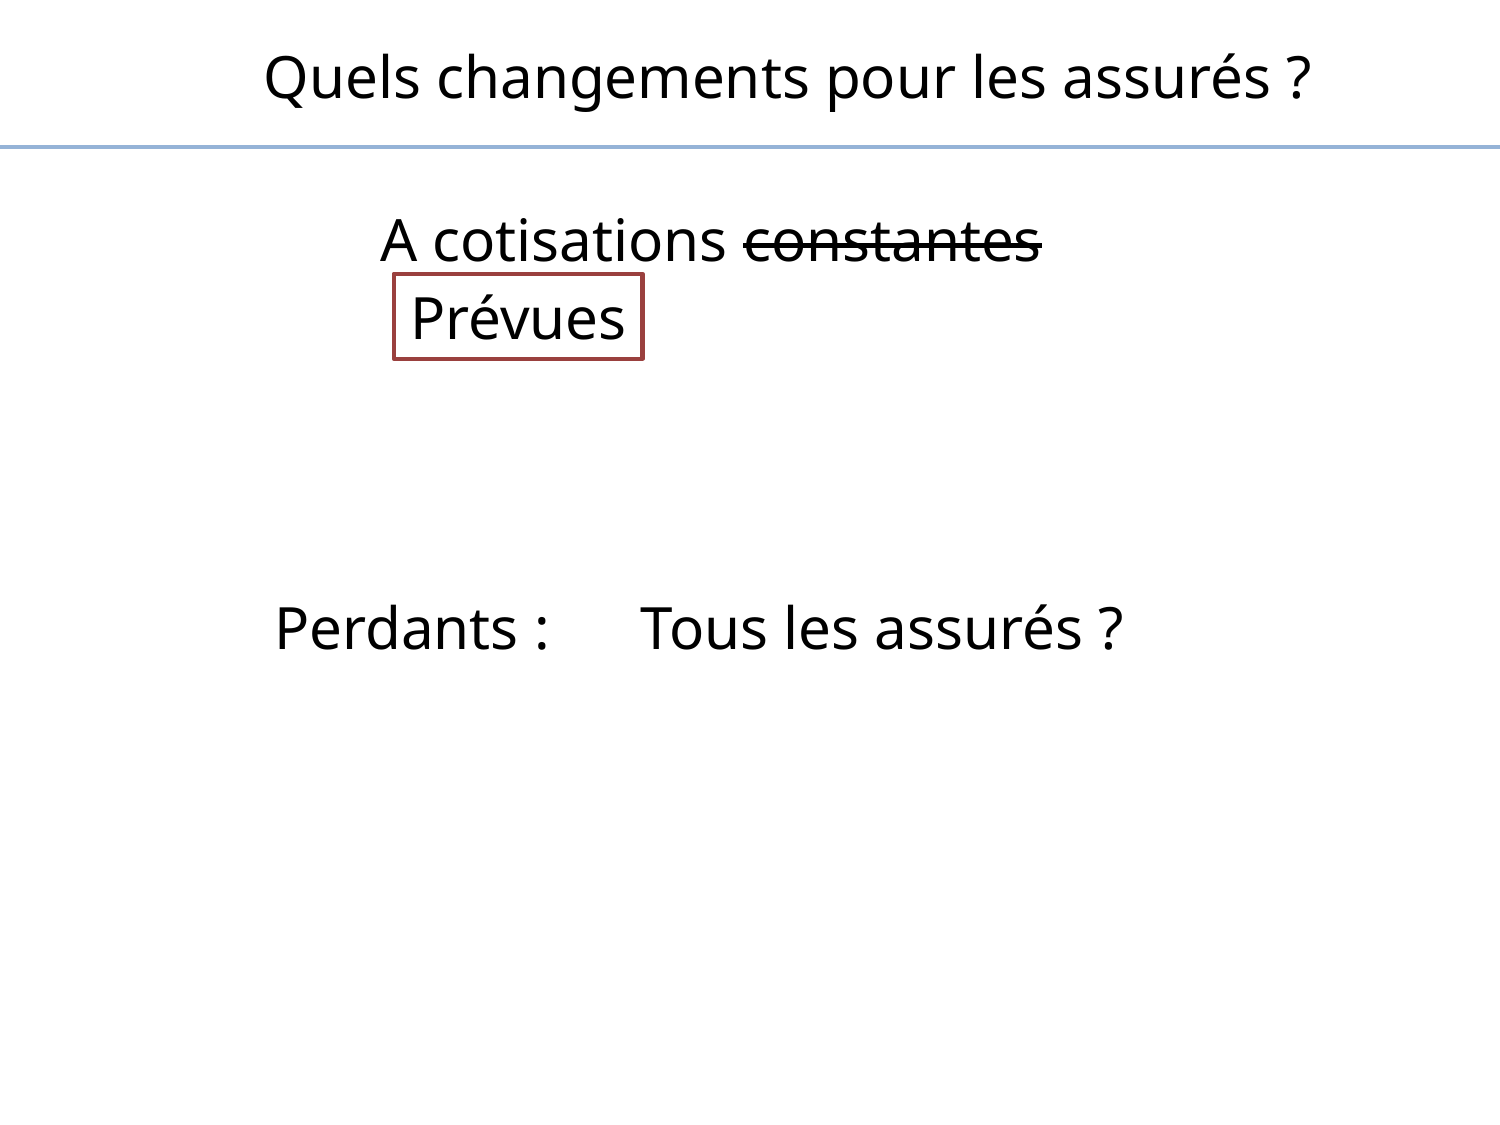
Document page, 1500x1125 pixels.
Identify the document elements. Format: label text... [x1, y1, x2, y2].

text_box Perdants : Tous les assurés ? [120, 583, 1278, 669]
text_box Quels changements pour les assurés ? [172, 32, 1403, 118]
text_box Prévues [393, 273, 643, 359]
text_box A cotisations constantes [50, 195, 1388, 281]
